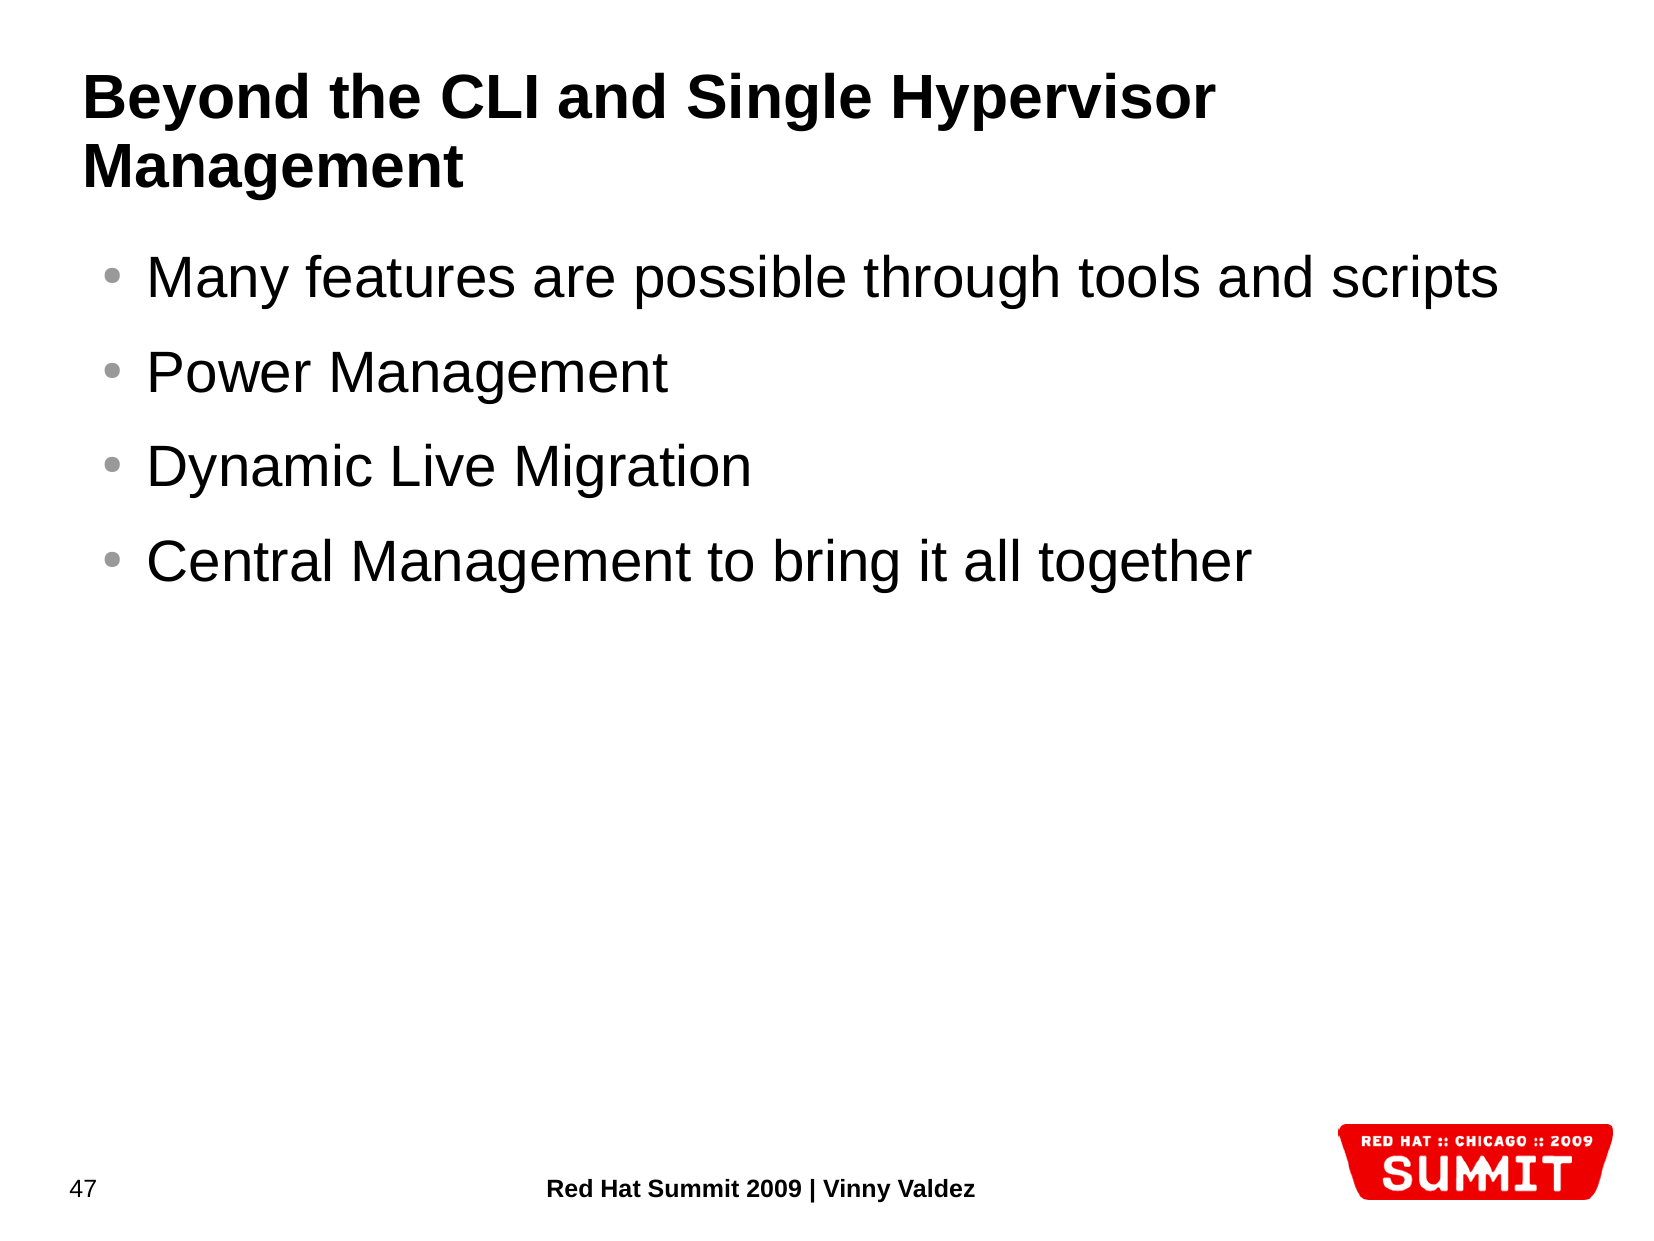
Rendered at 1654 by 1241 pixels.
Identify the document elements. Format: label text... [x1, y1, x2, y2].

title Beyond the CLI and Single Hypervisor Management [82, 37, 1571, 226]
picture [1338, 1124, 1613, 1200]
list Many features are possible through tools and scripts Power Management Dynamic Live Migration Central Management to bring it all together [86, 244, 1576, 1024]
